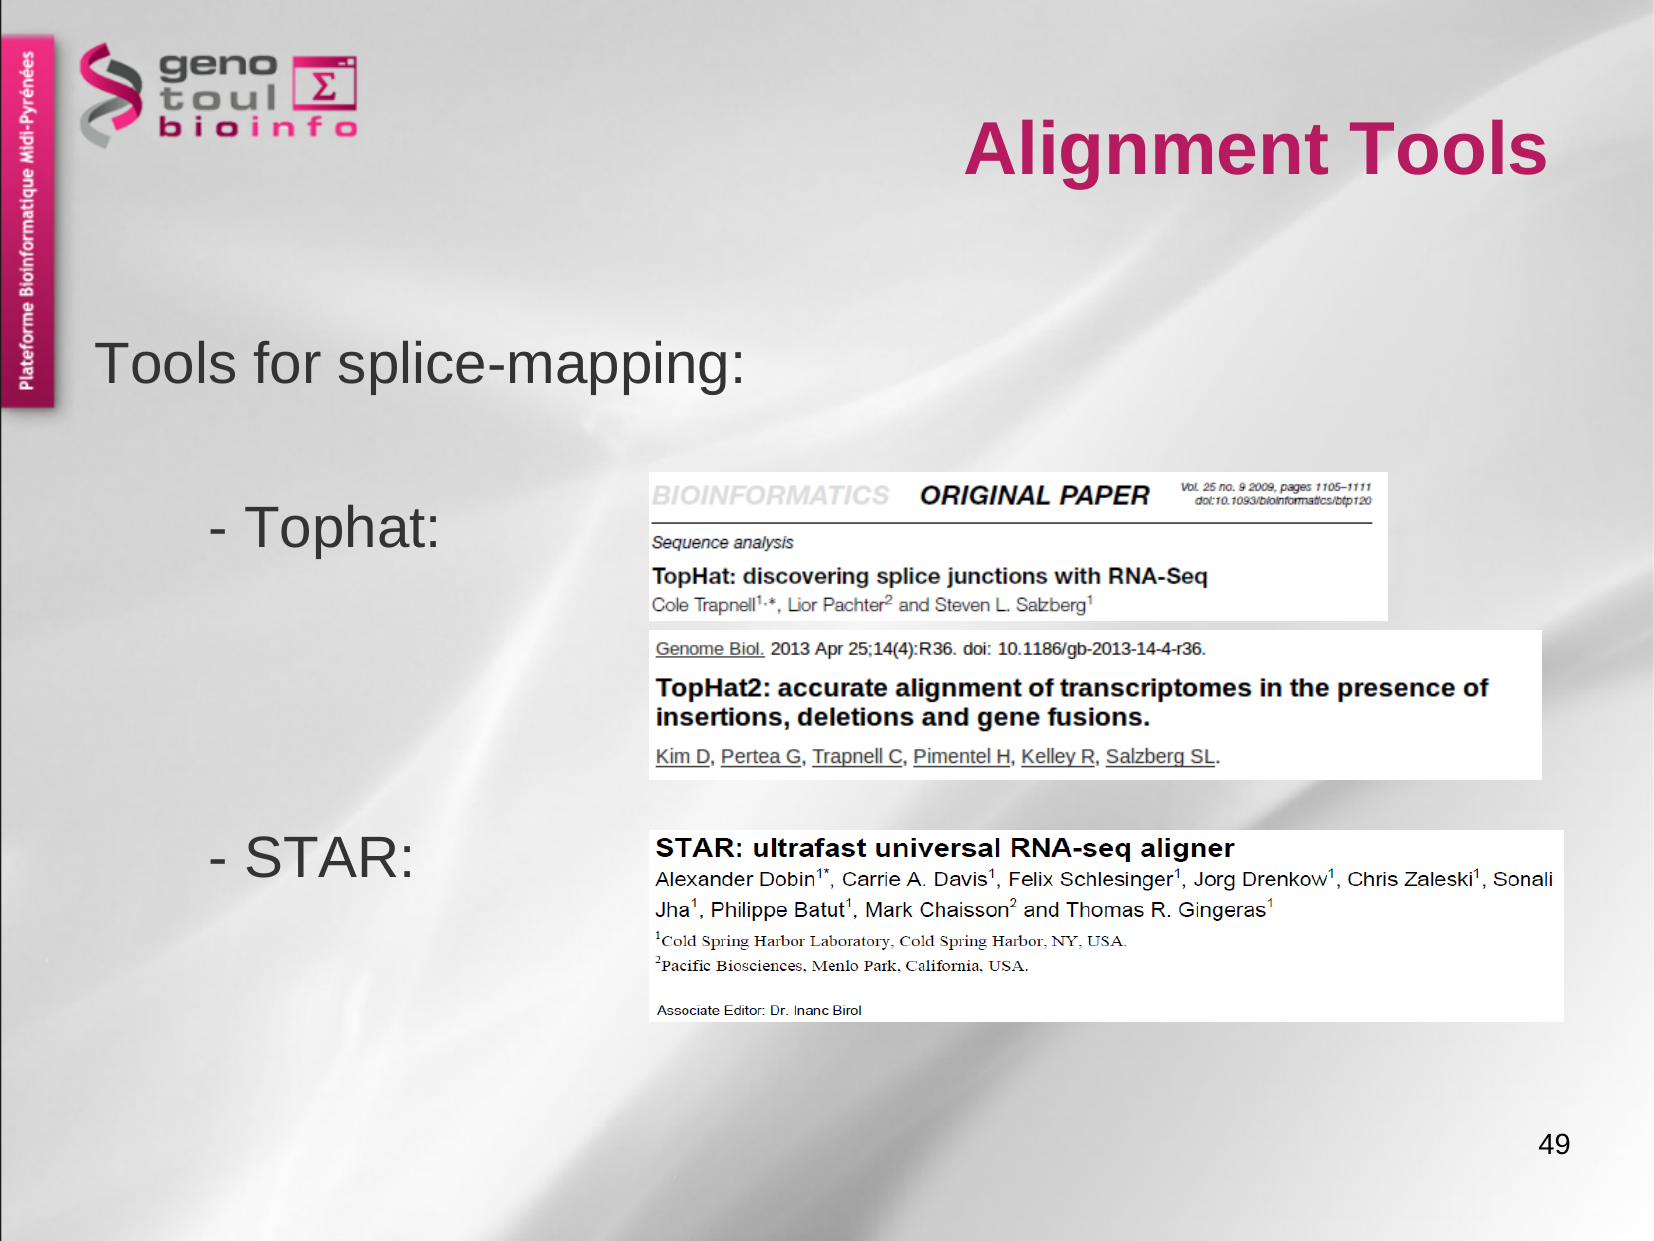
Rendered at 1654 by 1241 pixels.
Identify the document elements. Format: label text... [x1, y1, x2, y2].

picture [0, 0, 1654, 1241]
title Alignment Tools [82, 49, 1571, 257]
list Tools for splice-mapping: - Tophat: - STAR: [76, 324, 1565, 1063]
